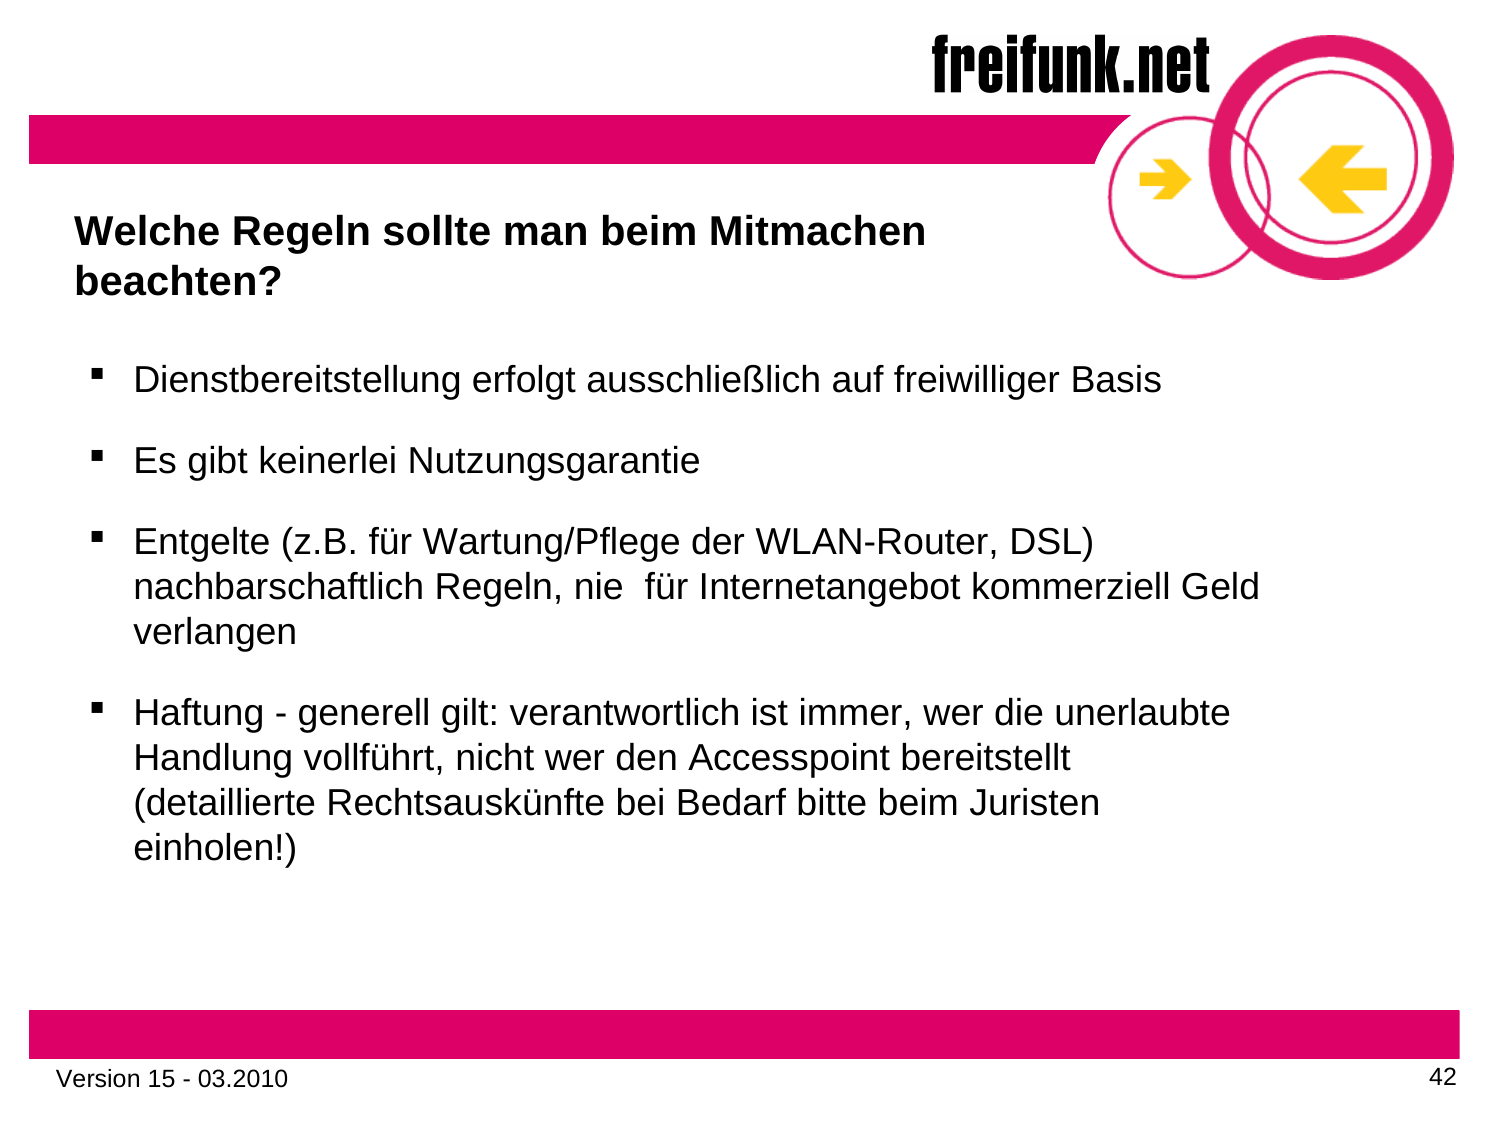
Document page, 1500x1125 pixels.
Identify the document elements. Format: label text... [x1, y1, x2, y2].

text_box Welche Regeln sollte man beim Mitmachen beachten? [74, 204, 1067, 309]
text_box Dienstbereitstellung erfolgt ausschließlich auf freiwilliger Basis Es gibt keinerlei Nutzungsgarantie Entgelte (z.B. für Wartung/Pflege der WLAN-Router, DSL) nachbarschaftlich Regeln, nie für Internetangebot kommerziell Geld verlangen Haftung - generell gilt: verantwortlich ist immer, wer die unerlaubte Handlung vollführt, nicht wer den Accesspoint bereitstellt (detaillierte Rechtsauskünfte bei Bedarf bitte beim Juristen einholen!) [59, 355, 1288, 993]
picture [932, 34, 1454, 280]
